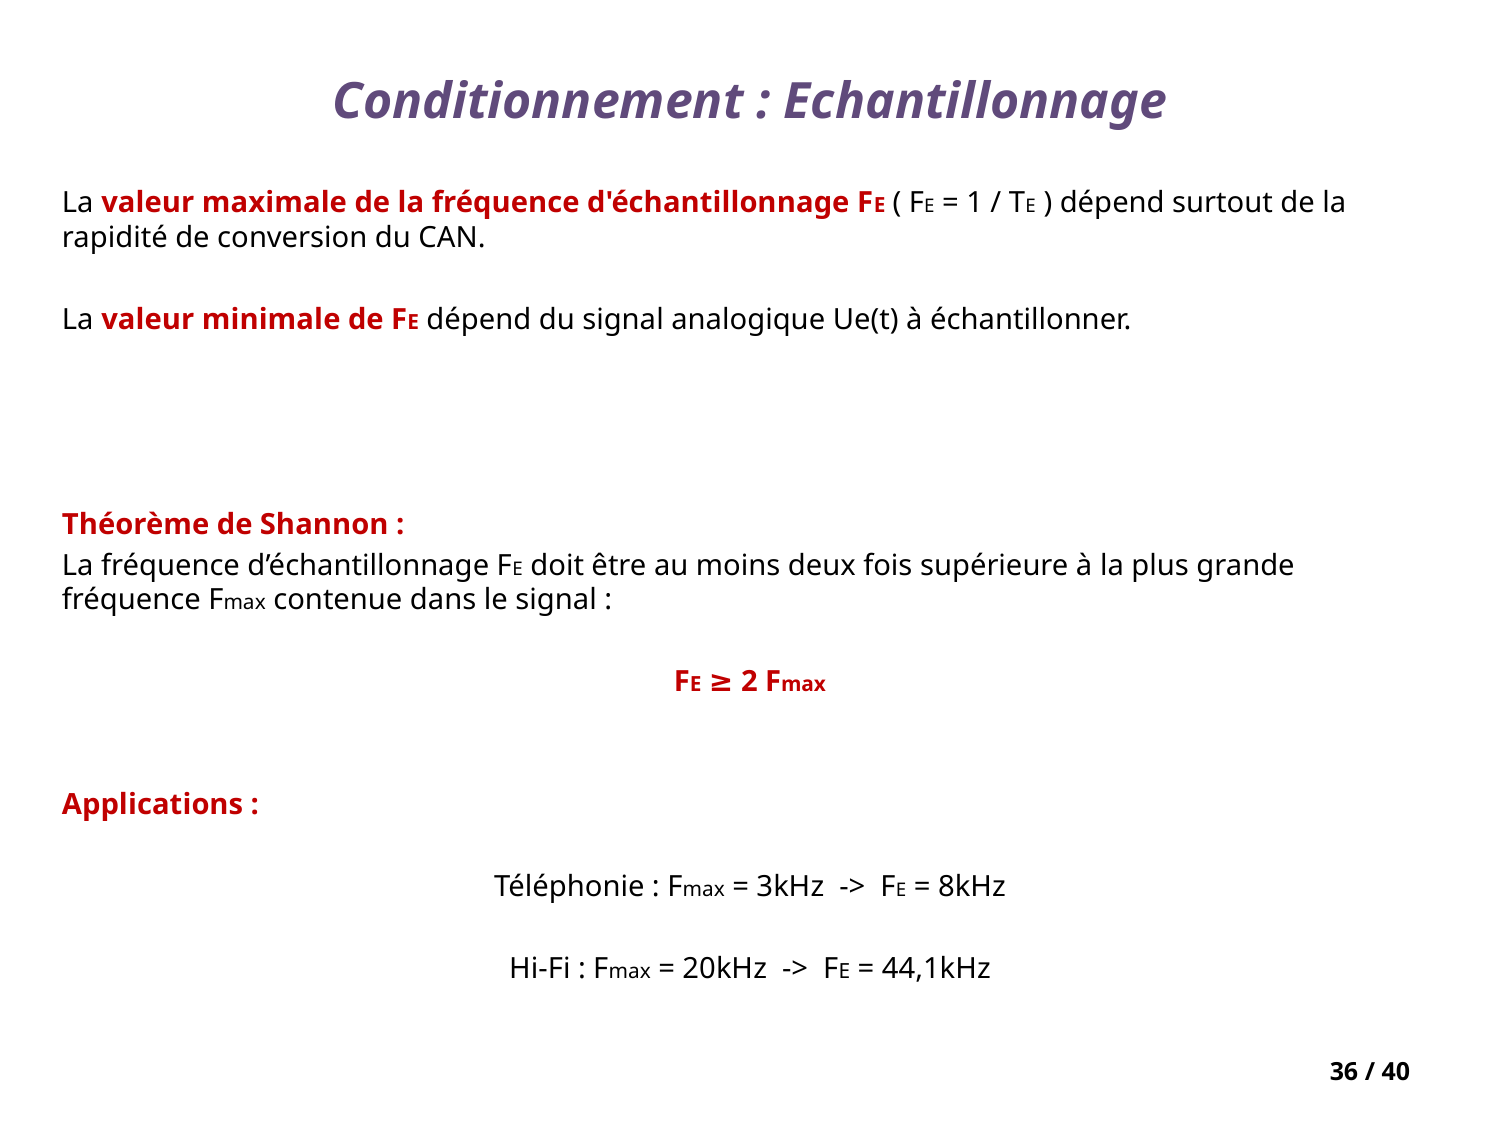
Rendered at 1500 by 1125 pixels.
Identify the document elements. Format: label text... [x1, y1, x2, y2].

title Conditionnement : Echantillonnage [75, 45, 1425, 153]
slide_number <numéro> / 40 [1074, 1042, 1425, 1103]
list La valeur maximale de la fréquence d'échantillonnage FE ( FE = 1 / TE ) dépend surtout de la rapidité de conversion du CAN. La valeur minimale de FE dépend du signal analogique Ue(t) à échantillonner. Théorème de Shannon : La fréquence d’échantillonnage FE doit être au moins deux fois supérieure à la plus grande fréquence Fmax contenue dans le signal : FE ≥ 2 Fmax Applications : Téléphonie : Fmax = 3kHz -> FE = 8kHz Hi-Fi : Fmax = 20kHz -> FE = 44,1kHz [46, 175, 1454, 1079]
